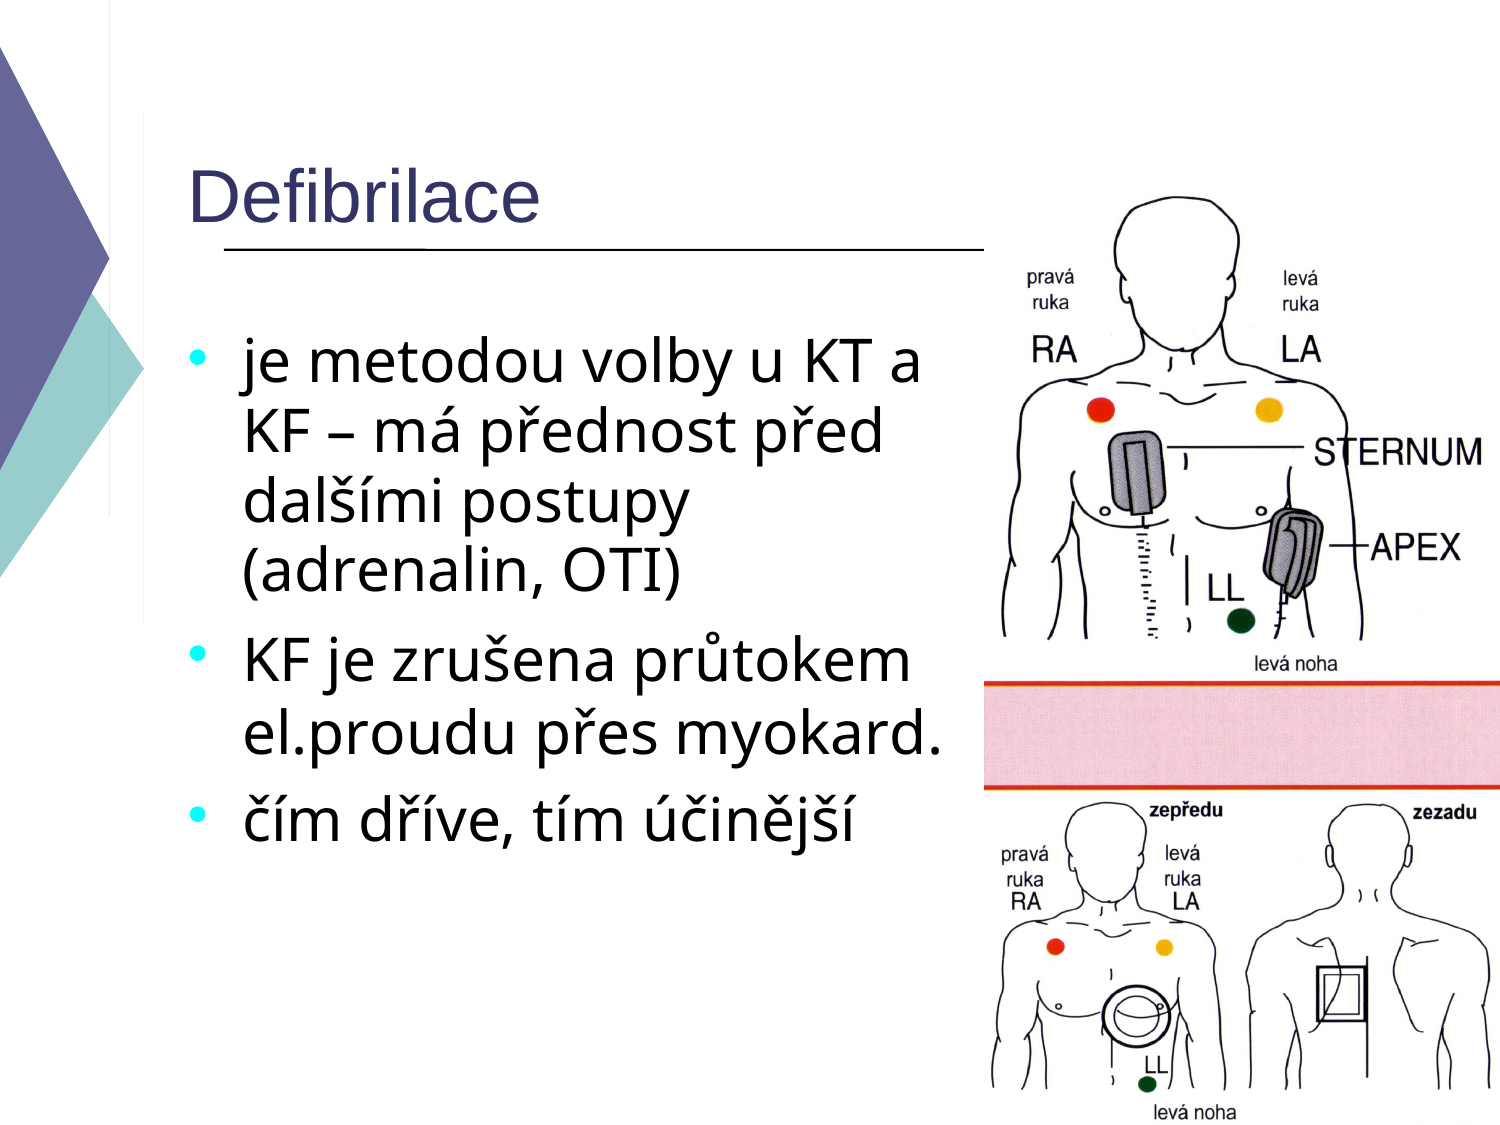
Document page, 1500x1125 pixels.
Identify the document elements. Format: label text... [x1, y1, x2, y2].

list je metodou volby u KT a KF – má přednost před dalšími postupy (adrenalin, OTI) KF je zrušena průtokem el.proudu přes myokard. čím dříve, tím účinější [187, 324, 984, 1125]
picture [984, 187, 1500, 1125]
title Defibrilace [187, 99, 1463, 288]
